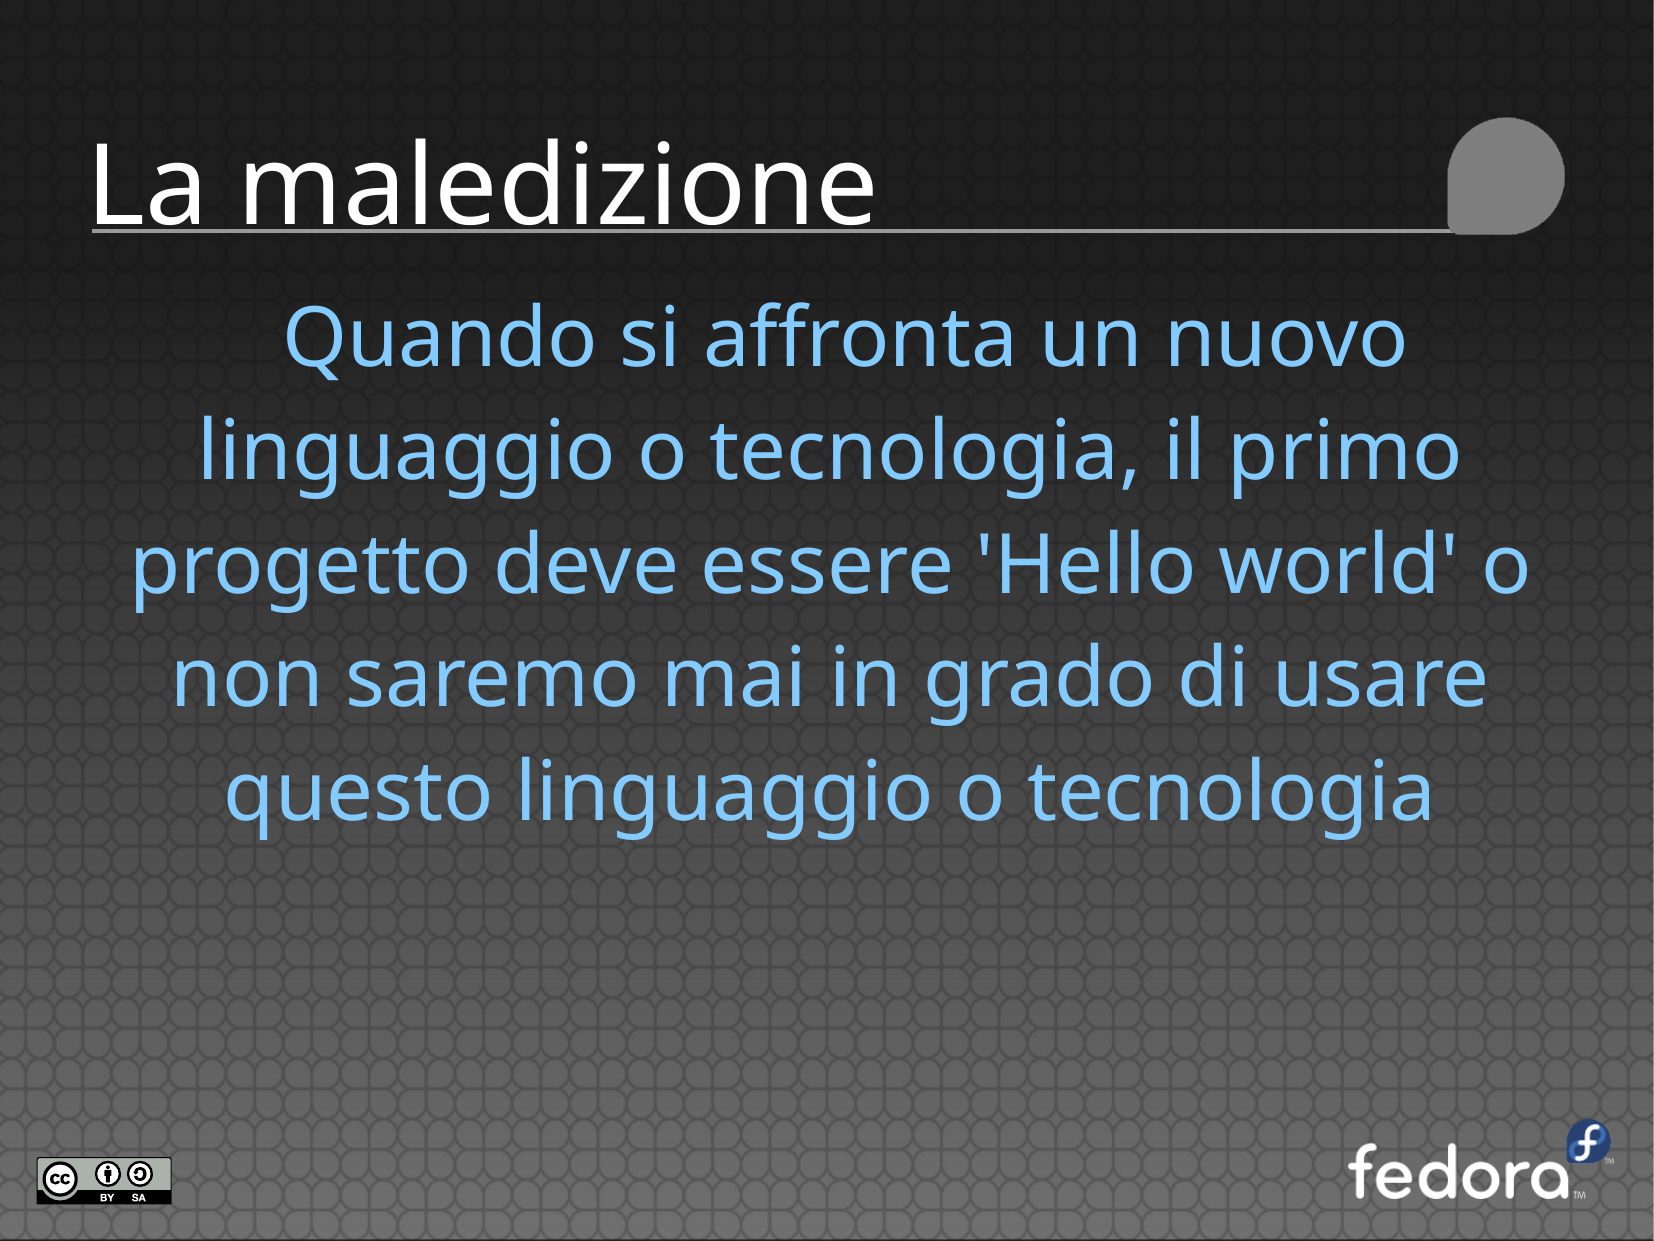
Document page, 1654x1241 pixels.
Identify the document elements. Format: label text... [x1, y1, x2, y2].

picture [0, 0, 1654, 1241]
subtitle Quando si affronta un nuovo linguaggio o tecnologia, il primo progetto deve essere 'Hello world' o non saremo mai in grado di usare questo linguaggio o tecnologia [86, 112, 1576, 1010]
